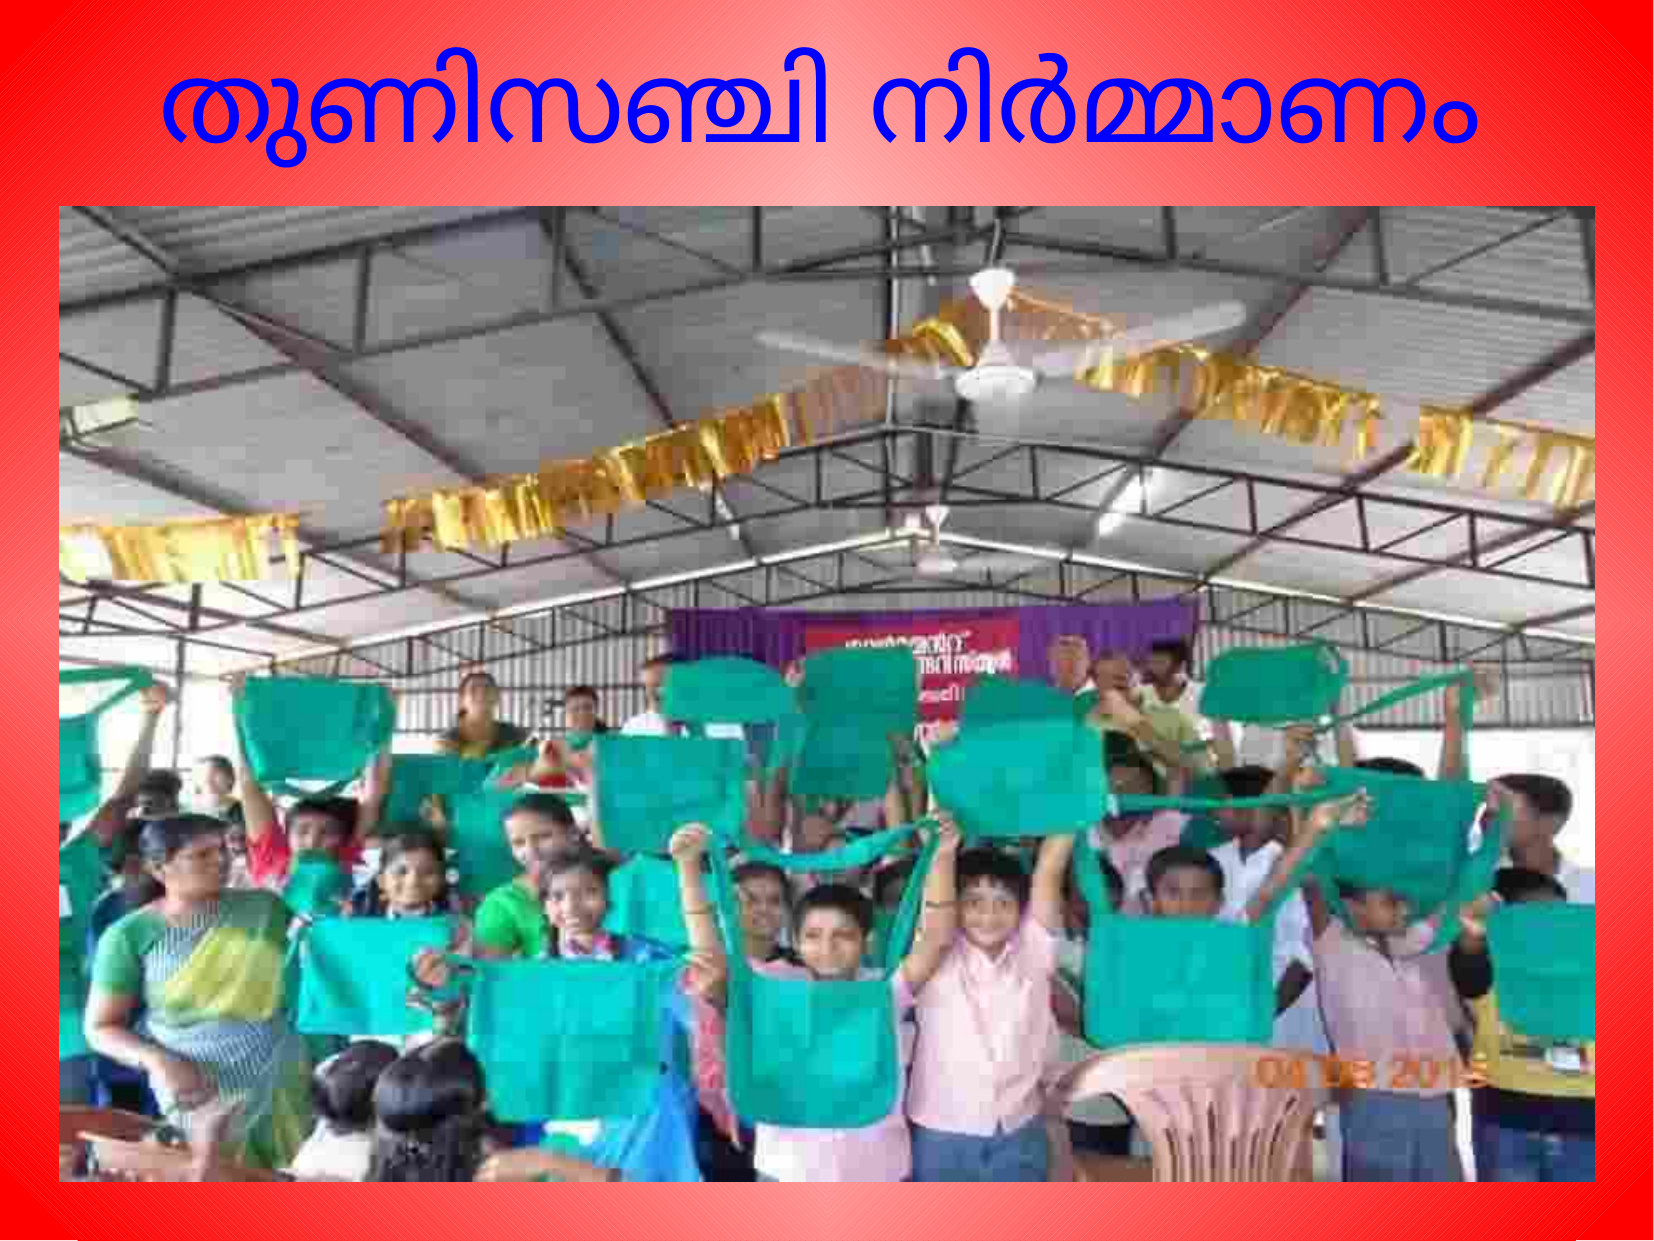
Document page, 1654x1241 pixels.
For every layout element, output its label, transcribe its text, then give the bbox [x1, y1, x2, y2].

title തുണിസഞ്ചി നിര്‍മ്മാണം [76, 0, 1565, 206]
picture [59, 206, 1595, 1182]
